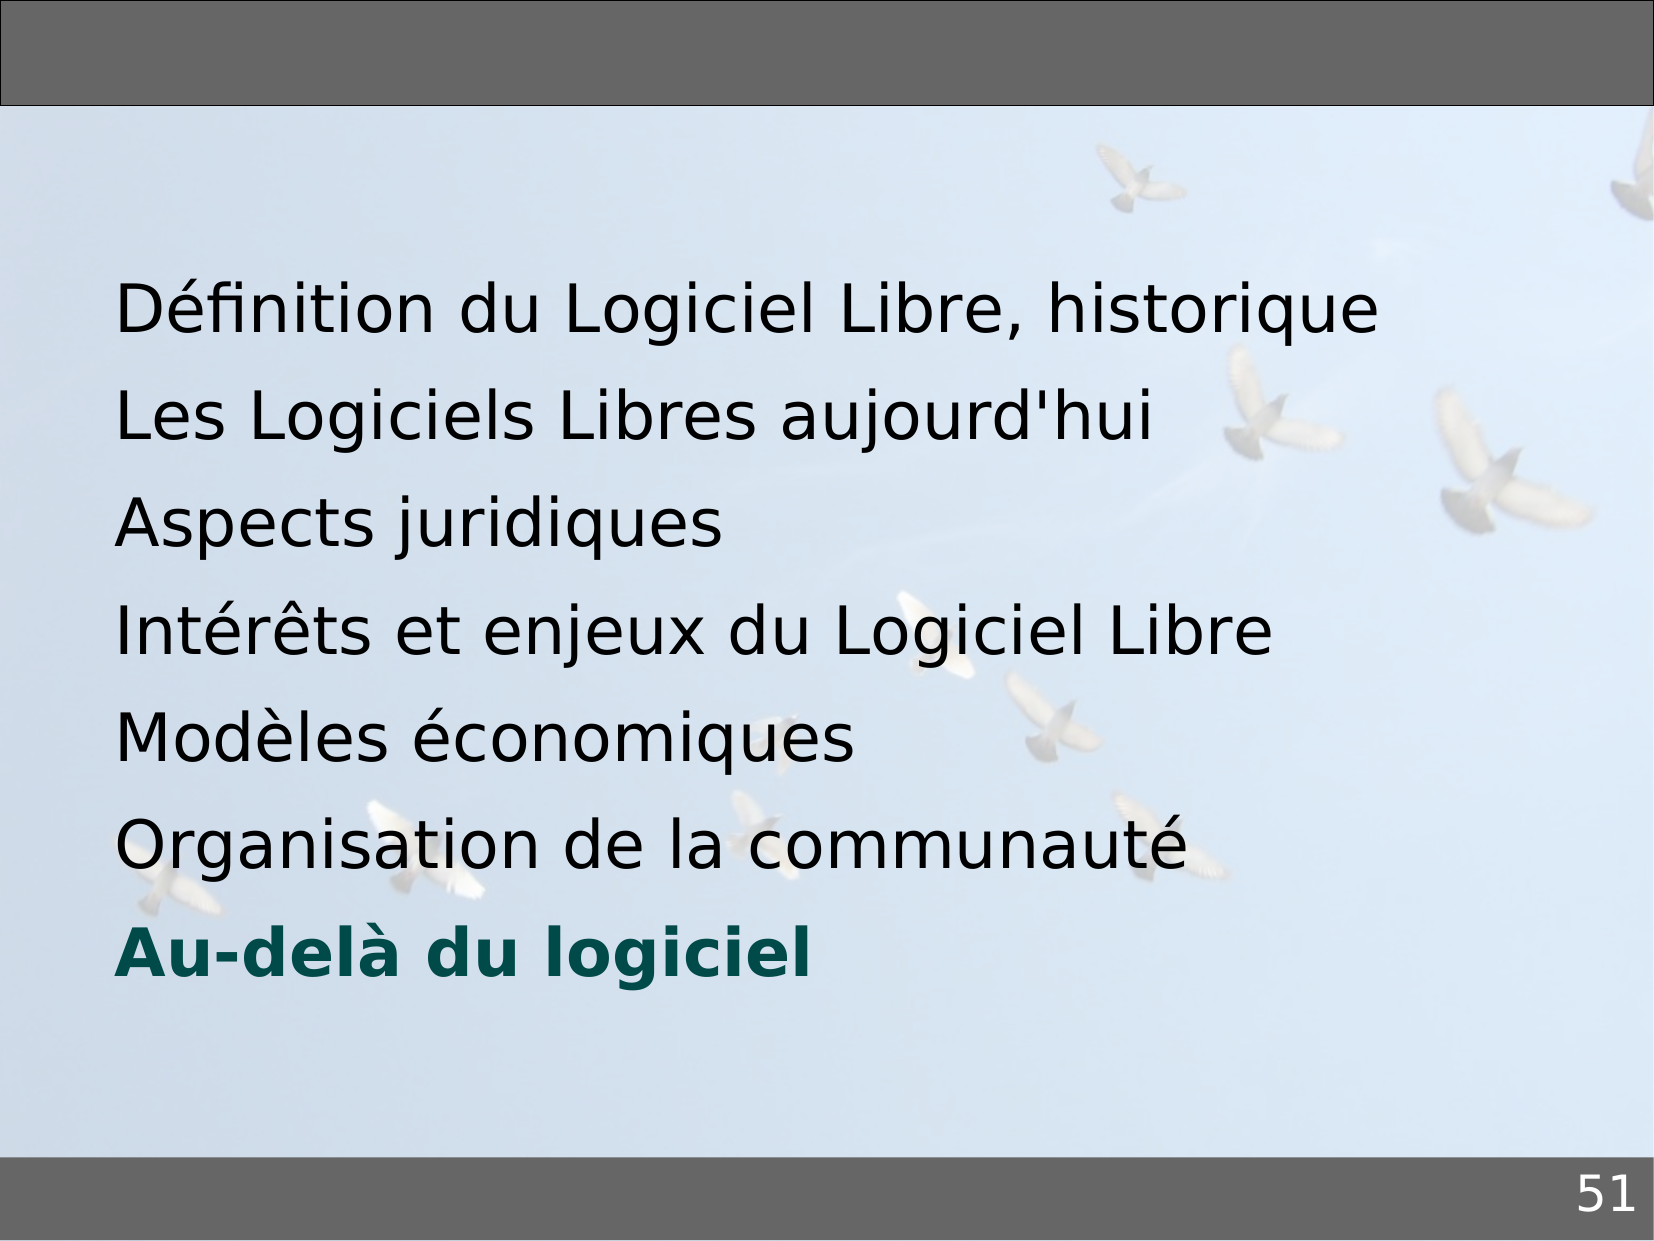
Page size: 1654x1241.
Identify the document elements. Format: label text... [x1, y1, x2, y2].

list Définition du Logiciel Libre, historique Les Logiciels Libres aujourd'hui Aspects juridiques Intérêts et enjeux du Logiciel Libre Modèles économiques Organisation de la communauté Au-delà du logiciel [96, 270, 1585, 992]
